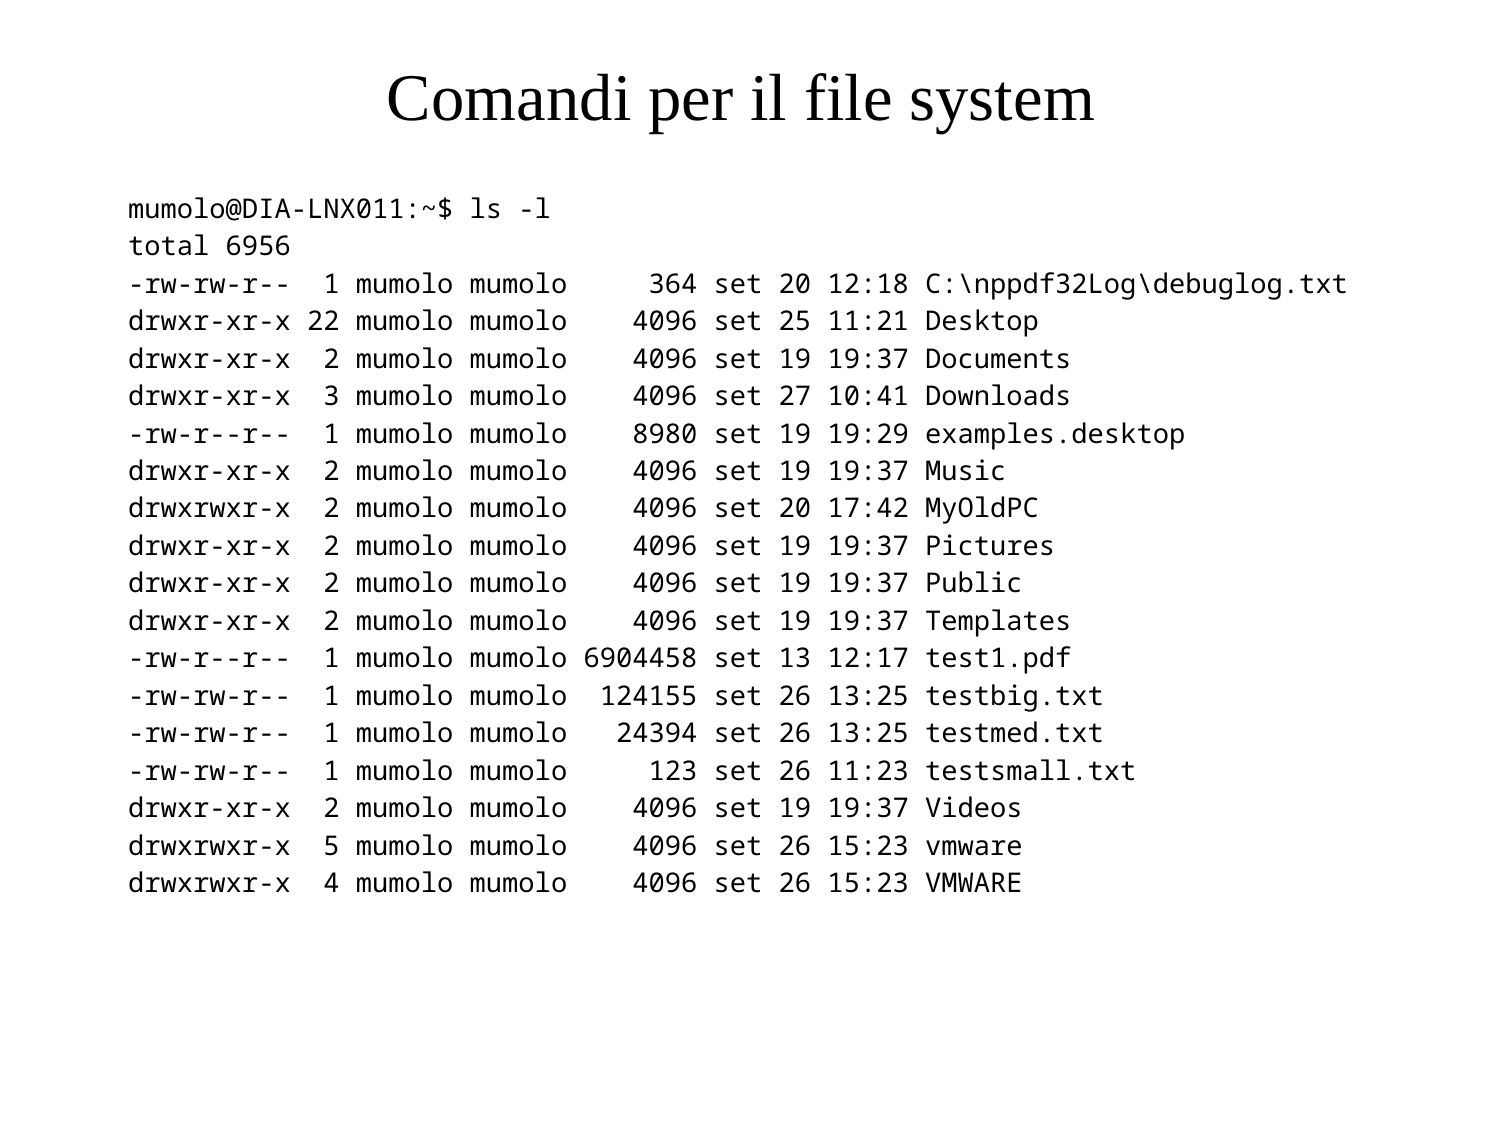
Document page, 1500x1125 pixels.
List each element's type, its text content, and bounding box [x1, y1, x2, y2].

list mumolo@DIA-LNX011:~$ ls -l total 6956 -rw-rw-r-- 1 mumolo mumolo 364 set 20 12:18 C:\nppdf32Log\debuglog.txt drwxr-xr-x 22 mumolo mumolo 4096 set 25 11:21 Desktop drwxr-xr-x 2 mumolo mumolo 4096 set 19 19:37 Documents drwxr-xr-x 3 mumolo mumolo 4096 set 27 10:41 Downloads -rw-r--r-- 1 mumolo mumolo 8980 set 19 19:29 examples.desktop drwxr-xr-x 2 mumolo mumolo 4096 set 19 19:37 Music drwxrwxr-x 2 mumolo mumolo 4096 set 20 17:42 MyOldPC drwxr-xr-x 2 mumolo mumolo 4096 set 19 19:37 Pictures drwxr-xr-x 2 mumolo mumolo 4096 set 19 19:37 Public drwxr-xr-x 2 mumolo mumolo 4096 set 19 19:37 Templates -rw-r--r-- 1 mumolo mumolo 6904458 set 13 12:17 test1.pdf -rw-rw-r-- 1 mumolo mumolo 124155 set 26 13:25 testbig.txt -rw-rw-r-- 1 mumolo mumolo 24394 set 26 13:25 testmed.txt -rw-rw-r-- 1 mumolo mumolo 123 set 26 11:23 testsmall.txt drwxr-xr-x 2 mumolo mumolo 4096 set 19 19:37 Videos drwxrwxr-x 5 mumolo mumolo 4096 set 26 15:23 vmware drwxrwxr-x 4 mumolo mumolo 4096 set 26 15:23 VMWARE [112, 187, 1388, 1036]
title Comandi per il file system [112, 0, 1388, 187]
